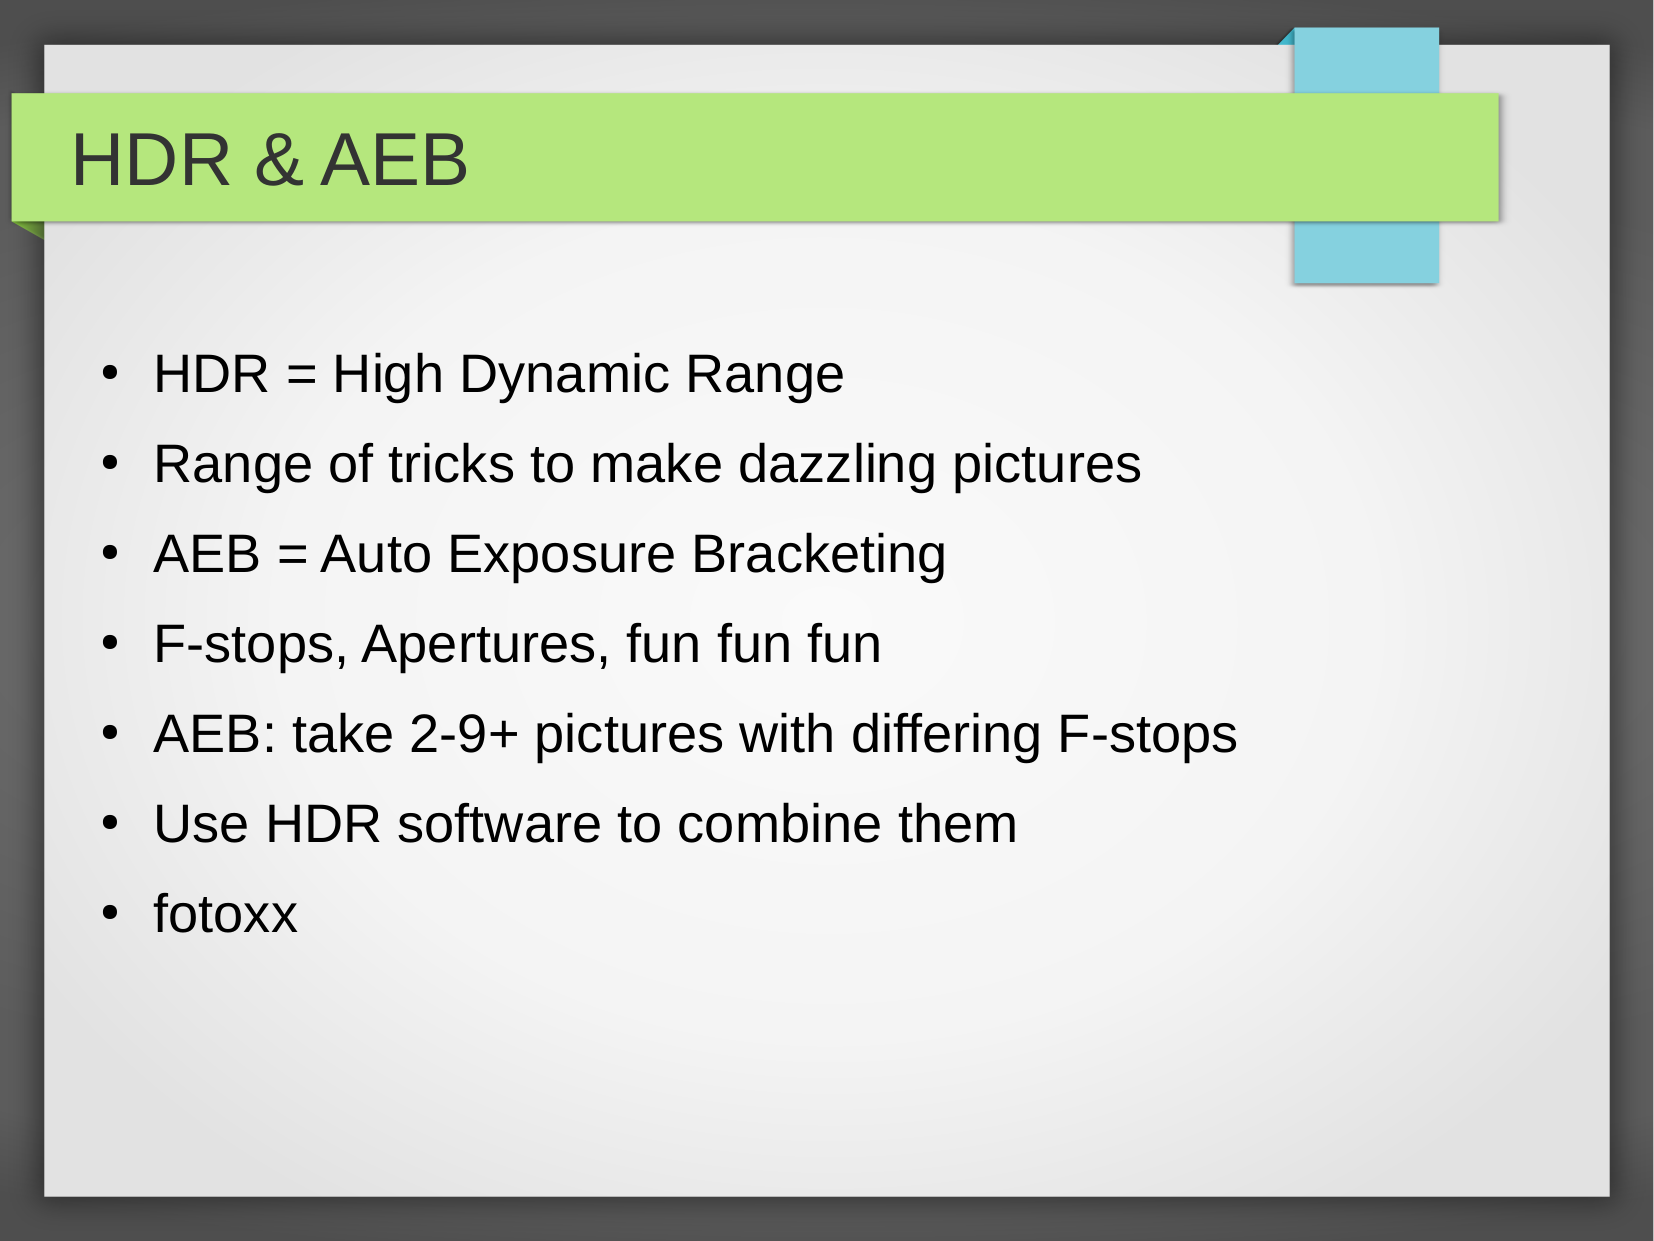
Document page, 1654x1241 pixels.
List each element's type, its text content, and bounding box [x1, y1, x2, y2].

list HDR = High Dynamic Range Range of tricks to make dazzling pictures AEB = Auto Exposure Bracketing F-stops, Apertures, fun fun fun AEB: take 2-9+ pictures with differing F-stops Use HDR software to combine them fotoxx [82, 343, 1538, 1063]
title HDR & AEB [70, 106, 1229, 213]
picture [0, 0, 1654, 1241]
